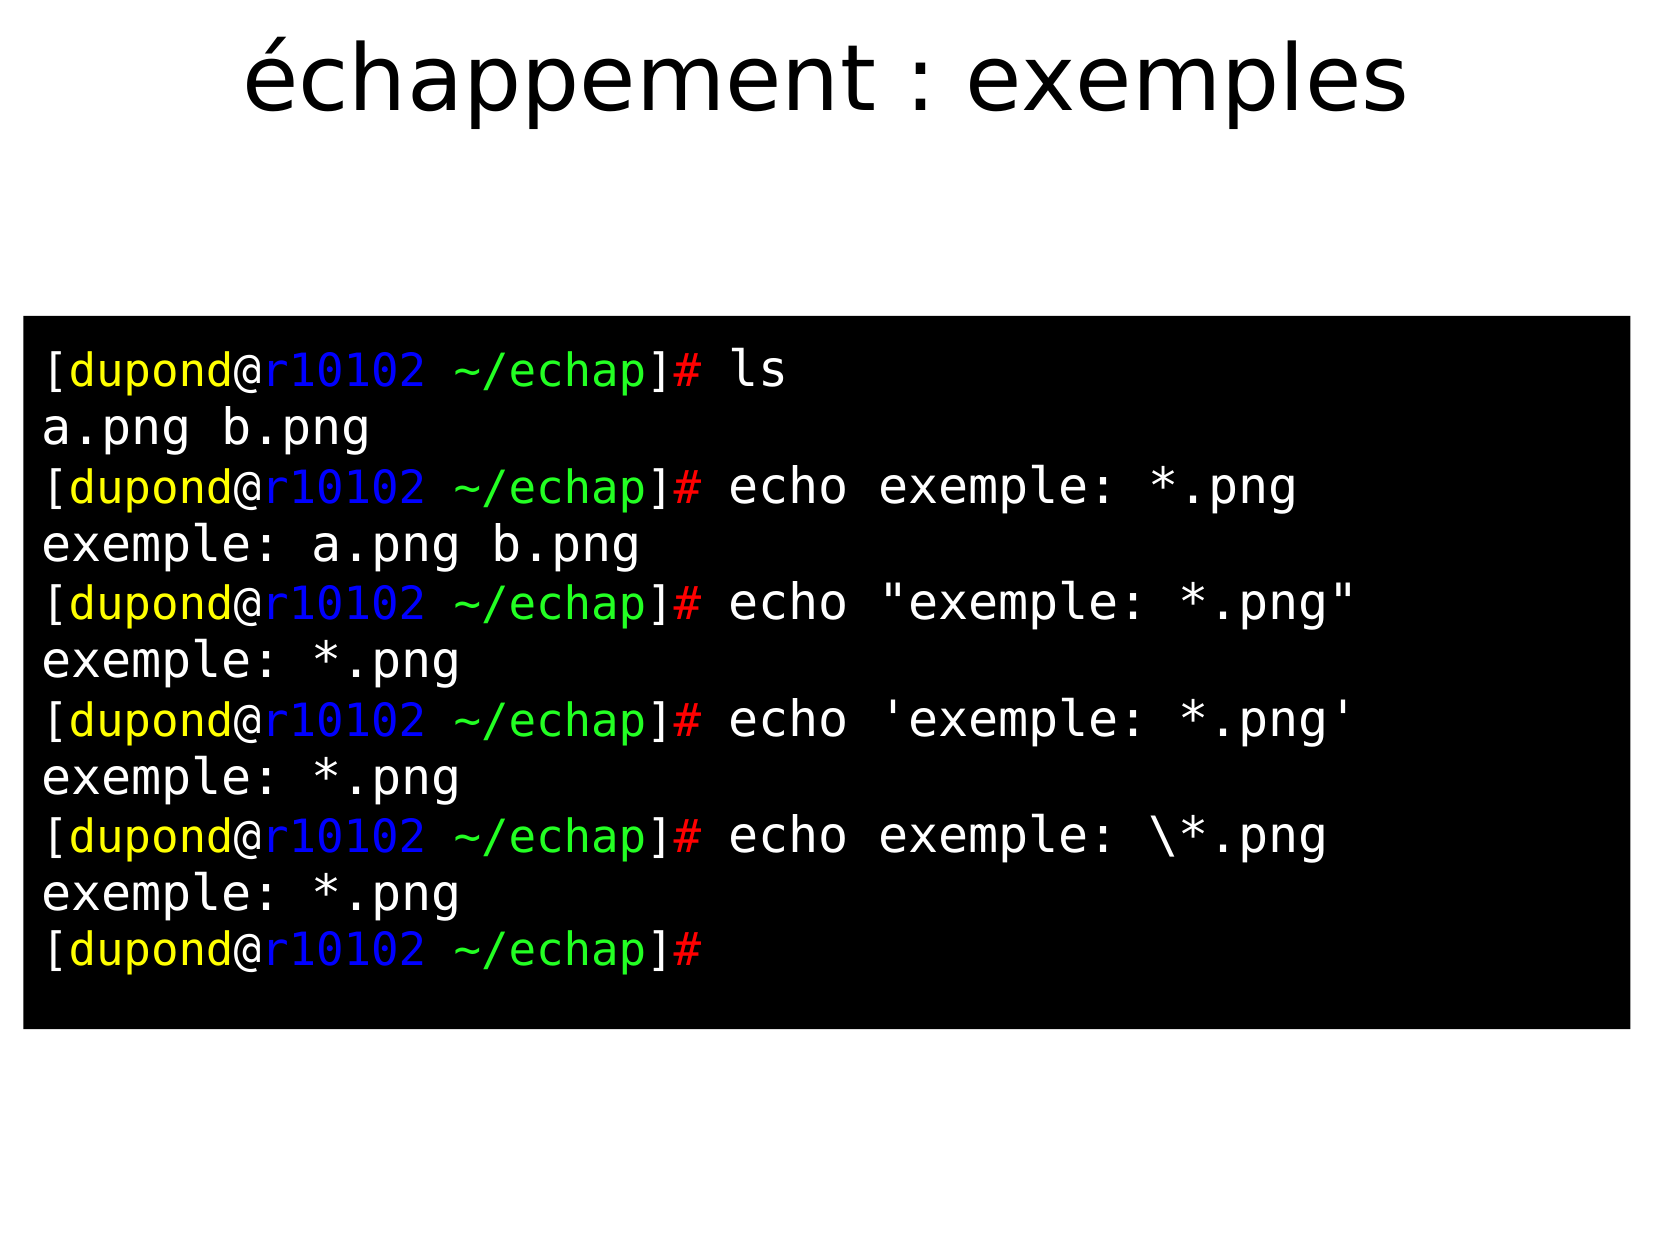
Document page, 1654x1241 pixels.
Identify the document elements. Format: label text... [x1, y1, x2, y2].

text_box [dupond@r10102 ~/echap]# ls a.png b.png [dupond@r10102 ~/echap]# echo exemple: *.png exemple: a.png b.png [dupond@r10102 ~/echap]# echo "exemple: *.png" exemple: *.png [dupond@r10102 ~/echap]# echo 'exemple: *.png' exemple: *.png [dupond@r10102 ~/echap]# echo exemple: \*.png exemple: *.png [dupond@r10102 ~/echap]# [23, 315, 1631, 1030]
title échappement : exemples [136, 17, 1518, 140]
